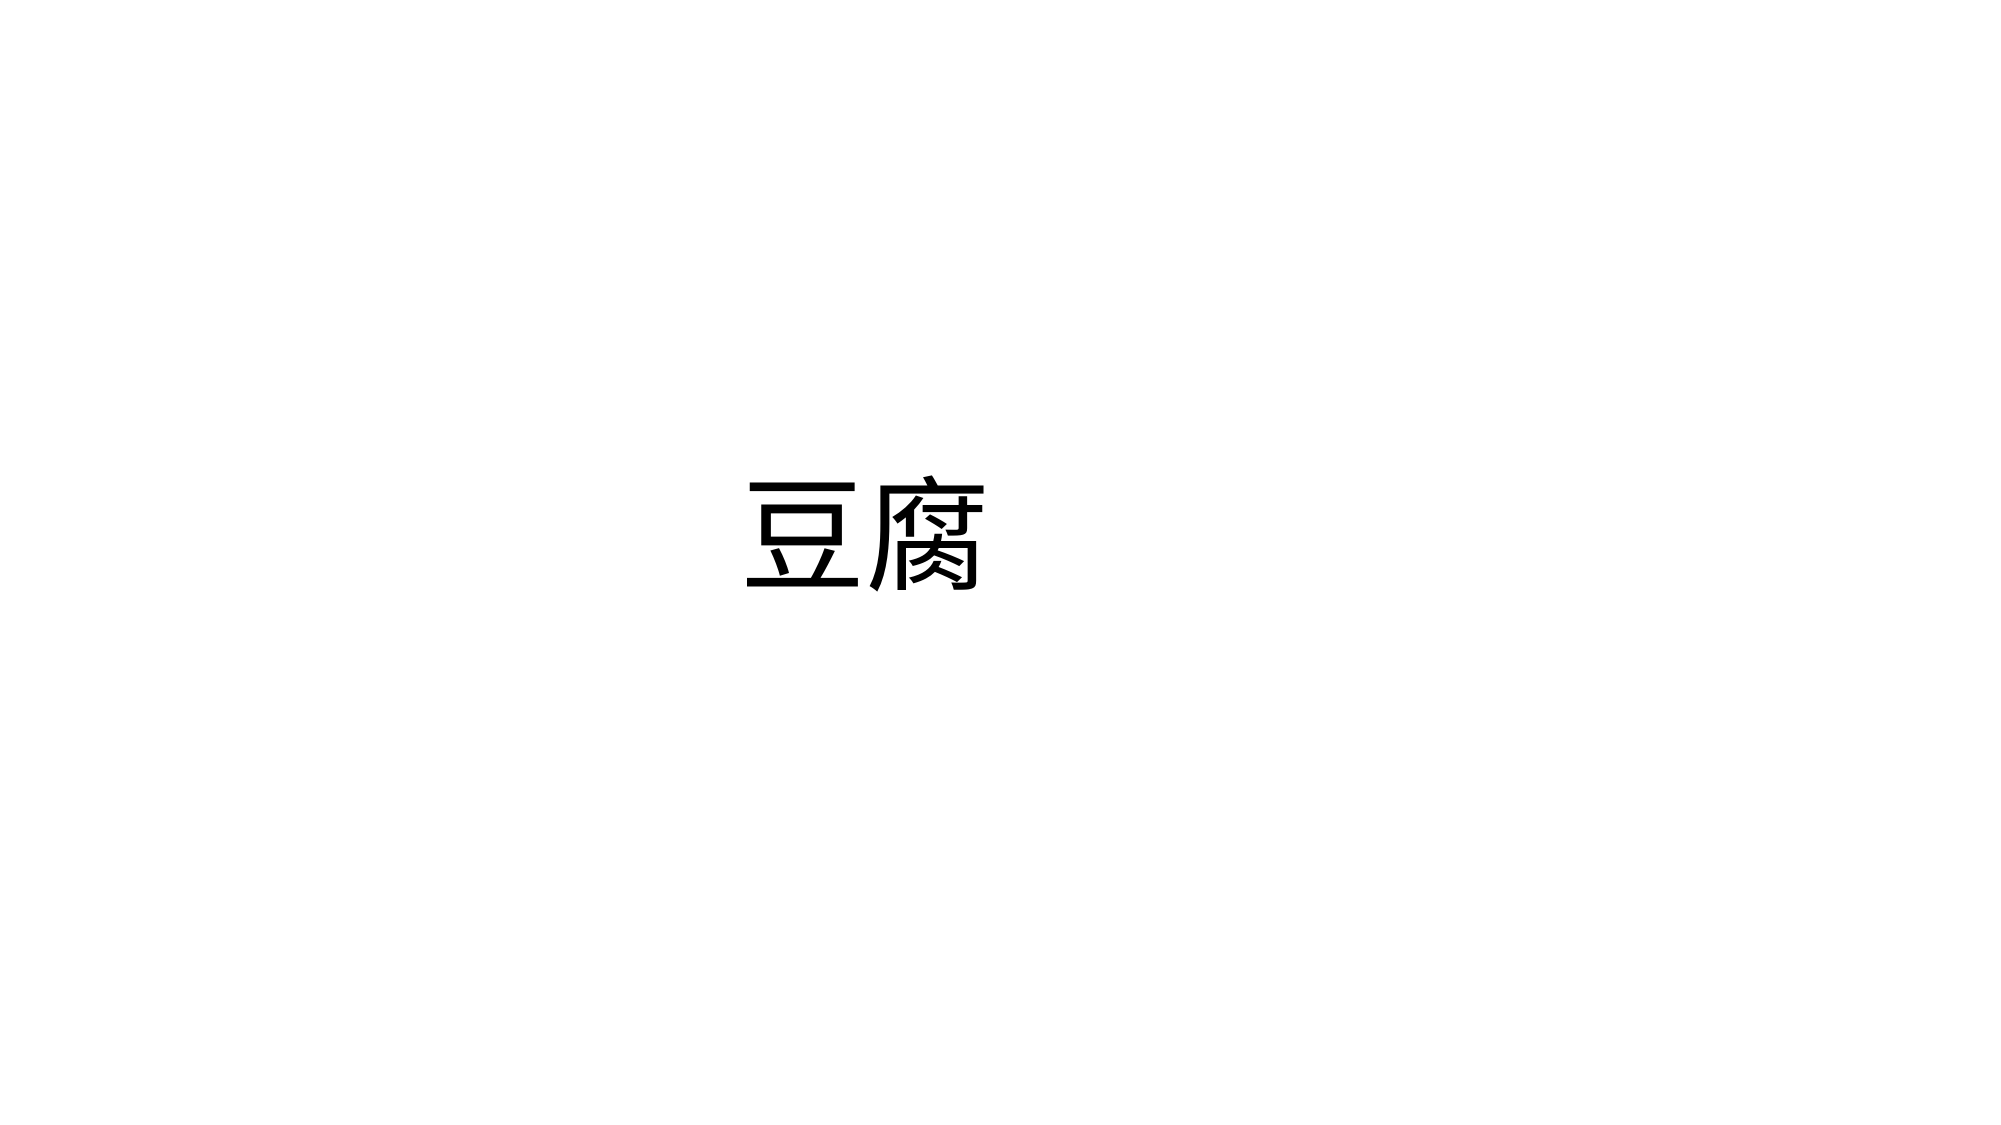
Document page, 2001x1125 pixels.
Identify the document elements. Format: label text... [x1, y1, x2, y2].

text_box 豆腐 [725, 448, 1576, 616]
